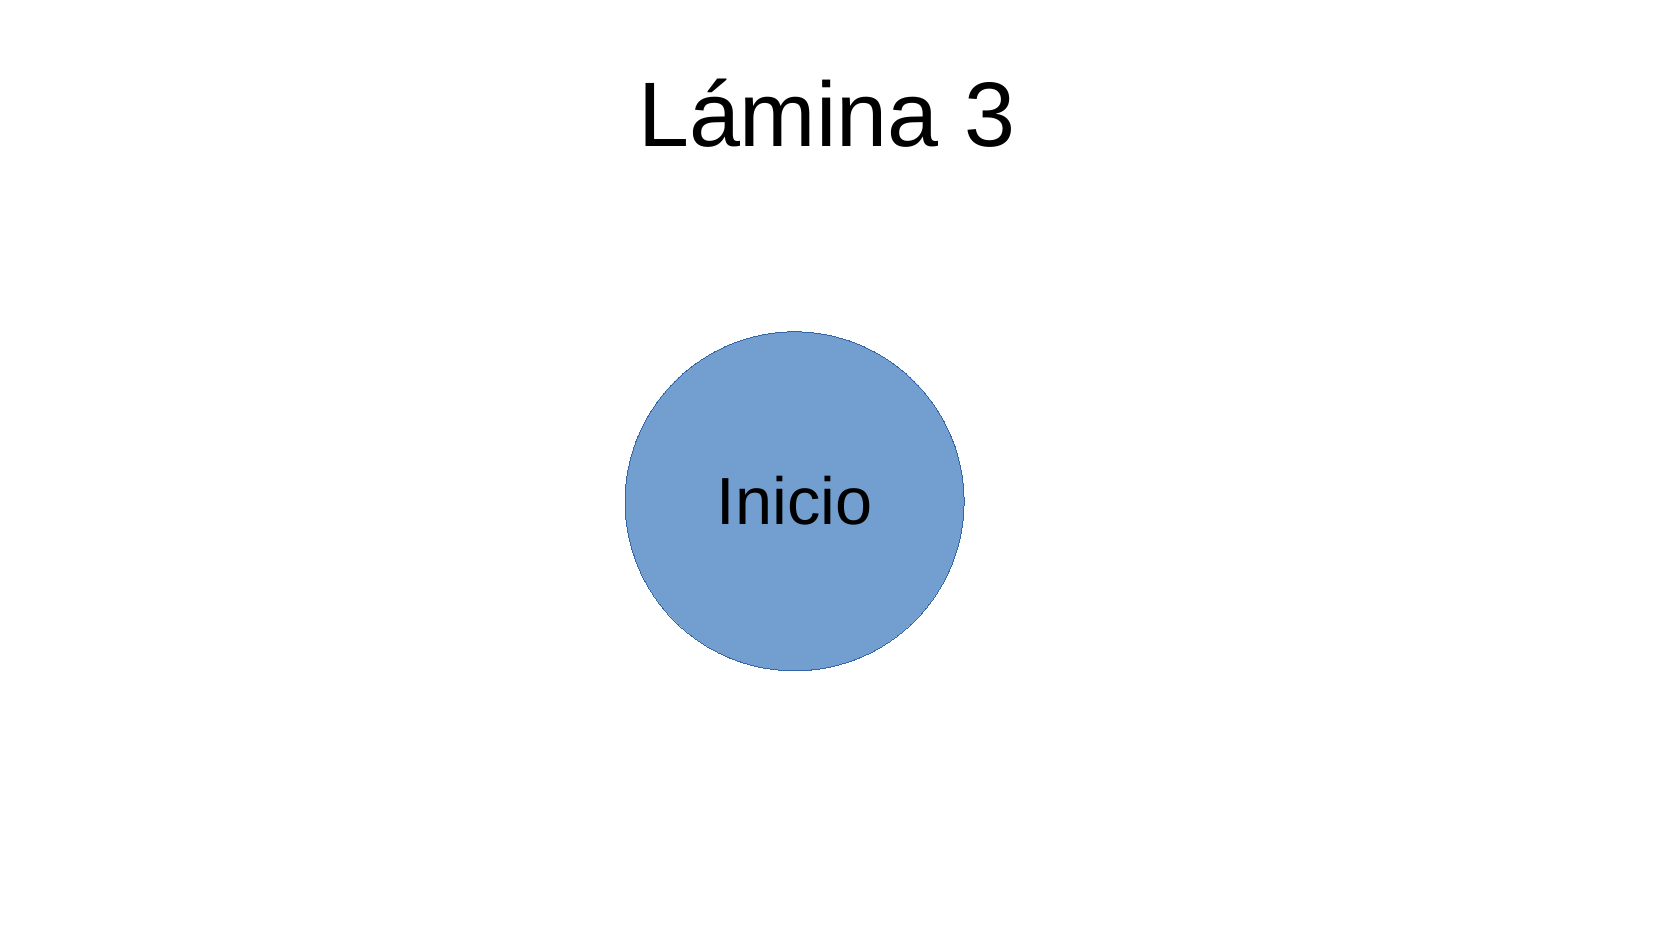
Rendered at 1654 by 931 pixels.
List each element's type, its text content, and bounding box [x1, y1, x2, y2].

title Lámina 3 [82, 37, 1571, 193]
text_box Inicio [625, 331, 965, 671]
